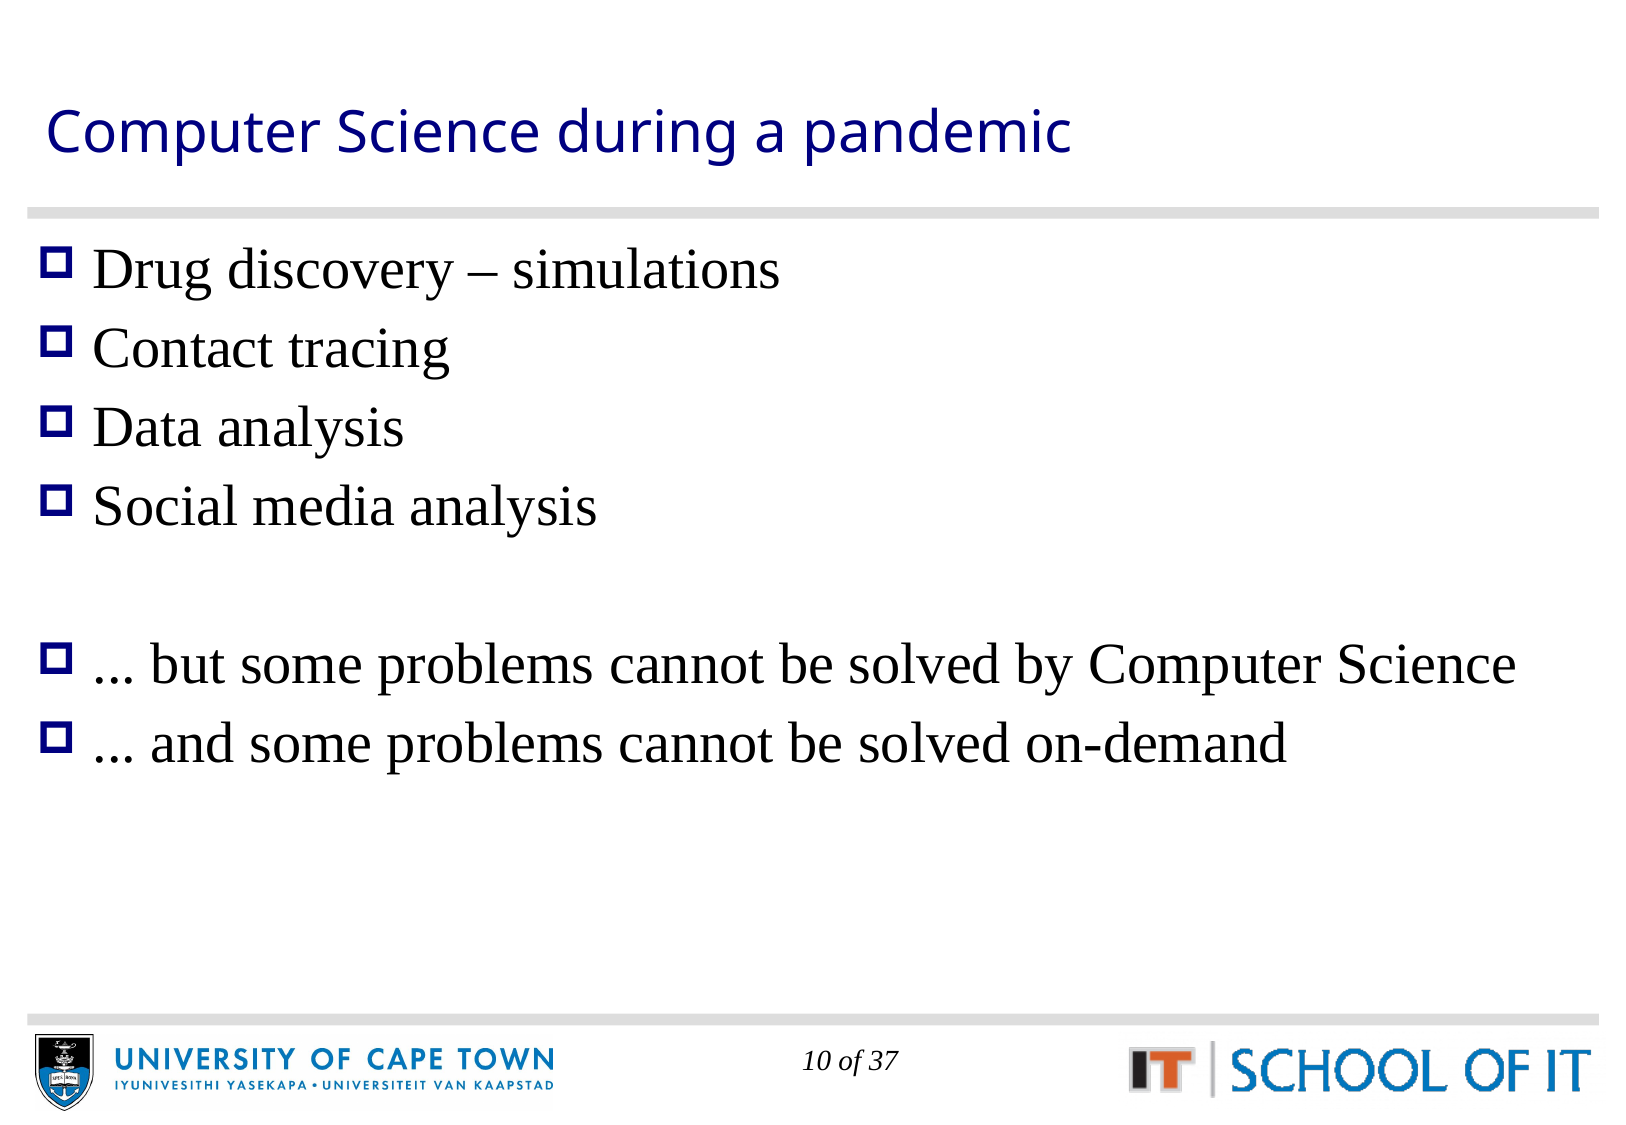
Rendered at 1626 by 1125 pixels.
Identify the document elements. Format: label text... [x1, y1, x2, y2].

title Computer Science during a pandemic [45, 54, 1583, 205]
picture [35, 1034, 553, 1111]
list Drug discovery – simulations Contact tracing Data analysis Social media analysis ... but some problems cannot be solved by Computer Science ... and some problems cannot be solved on-demand [36, 236, 1579, 998]
picture [1118, 1030, 1606, 1109]
